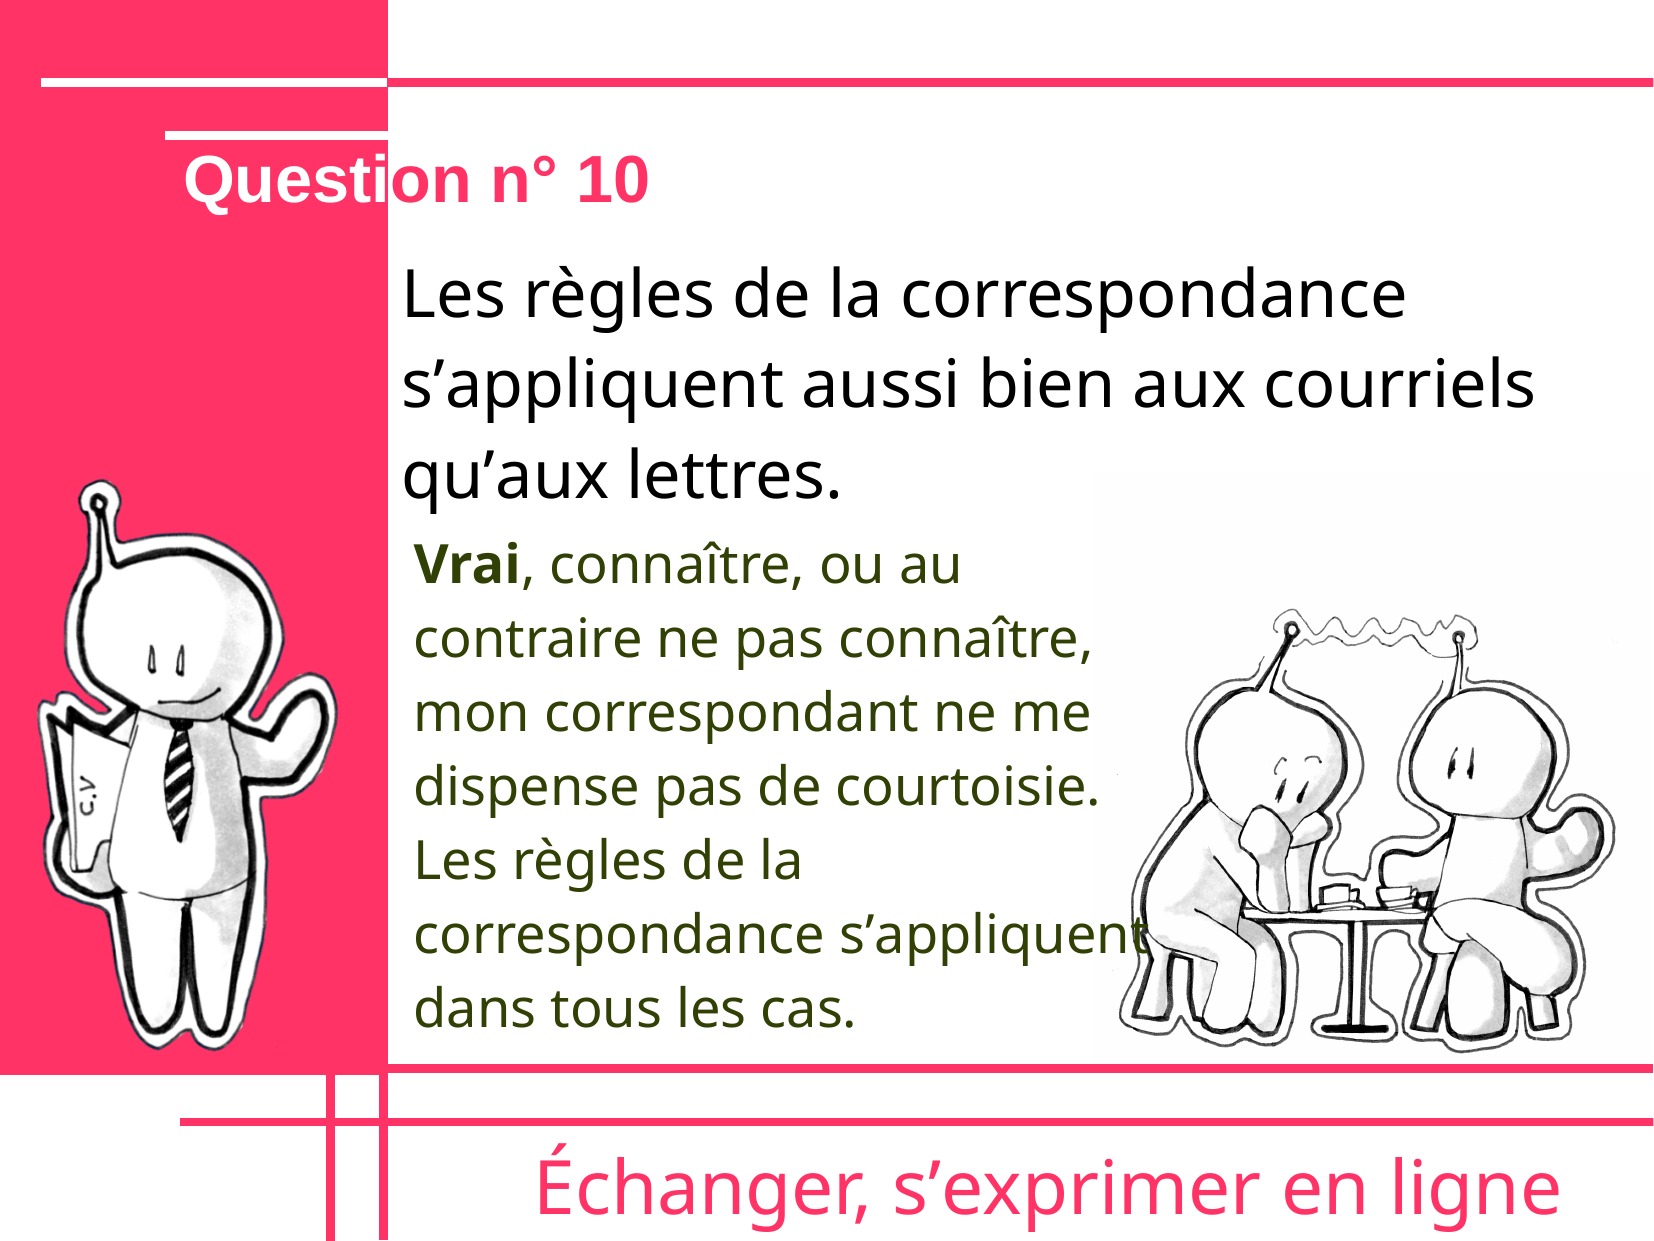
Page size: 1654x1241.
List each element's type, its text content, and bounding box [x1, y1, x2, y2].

text_box Question n° 10 [183, 141, 1424, 217]
picture [0, 472, 358, 1075]
picture [1092, 472, 1654, 1063]
text_box Vrai, connaître, ou au contraire ne pas connaître, mon correspondant ne me dispense pas de courtoisie. Les règles de la correspondance sʼappliquent dans tous les cas. [413, 525, 1152, 1087]
text_box [0, 0, 379, 1064]
text_box Échanger, sʼexprimer en ligne [472, 1133, 1625, 1223]
text_box Les règles de la correspondance sʼappliquent aussi bien aux courriels quʼaux lettres. [401, 245, 1642, 482]
